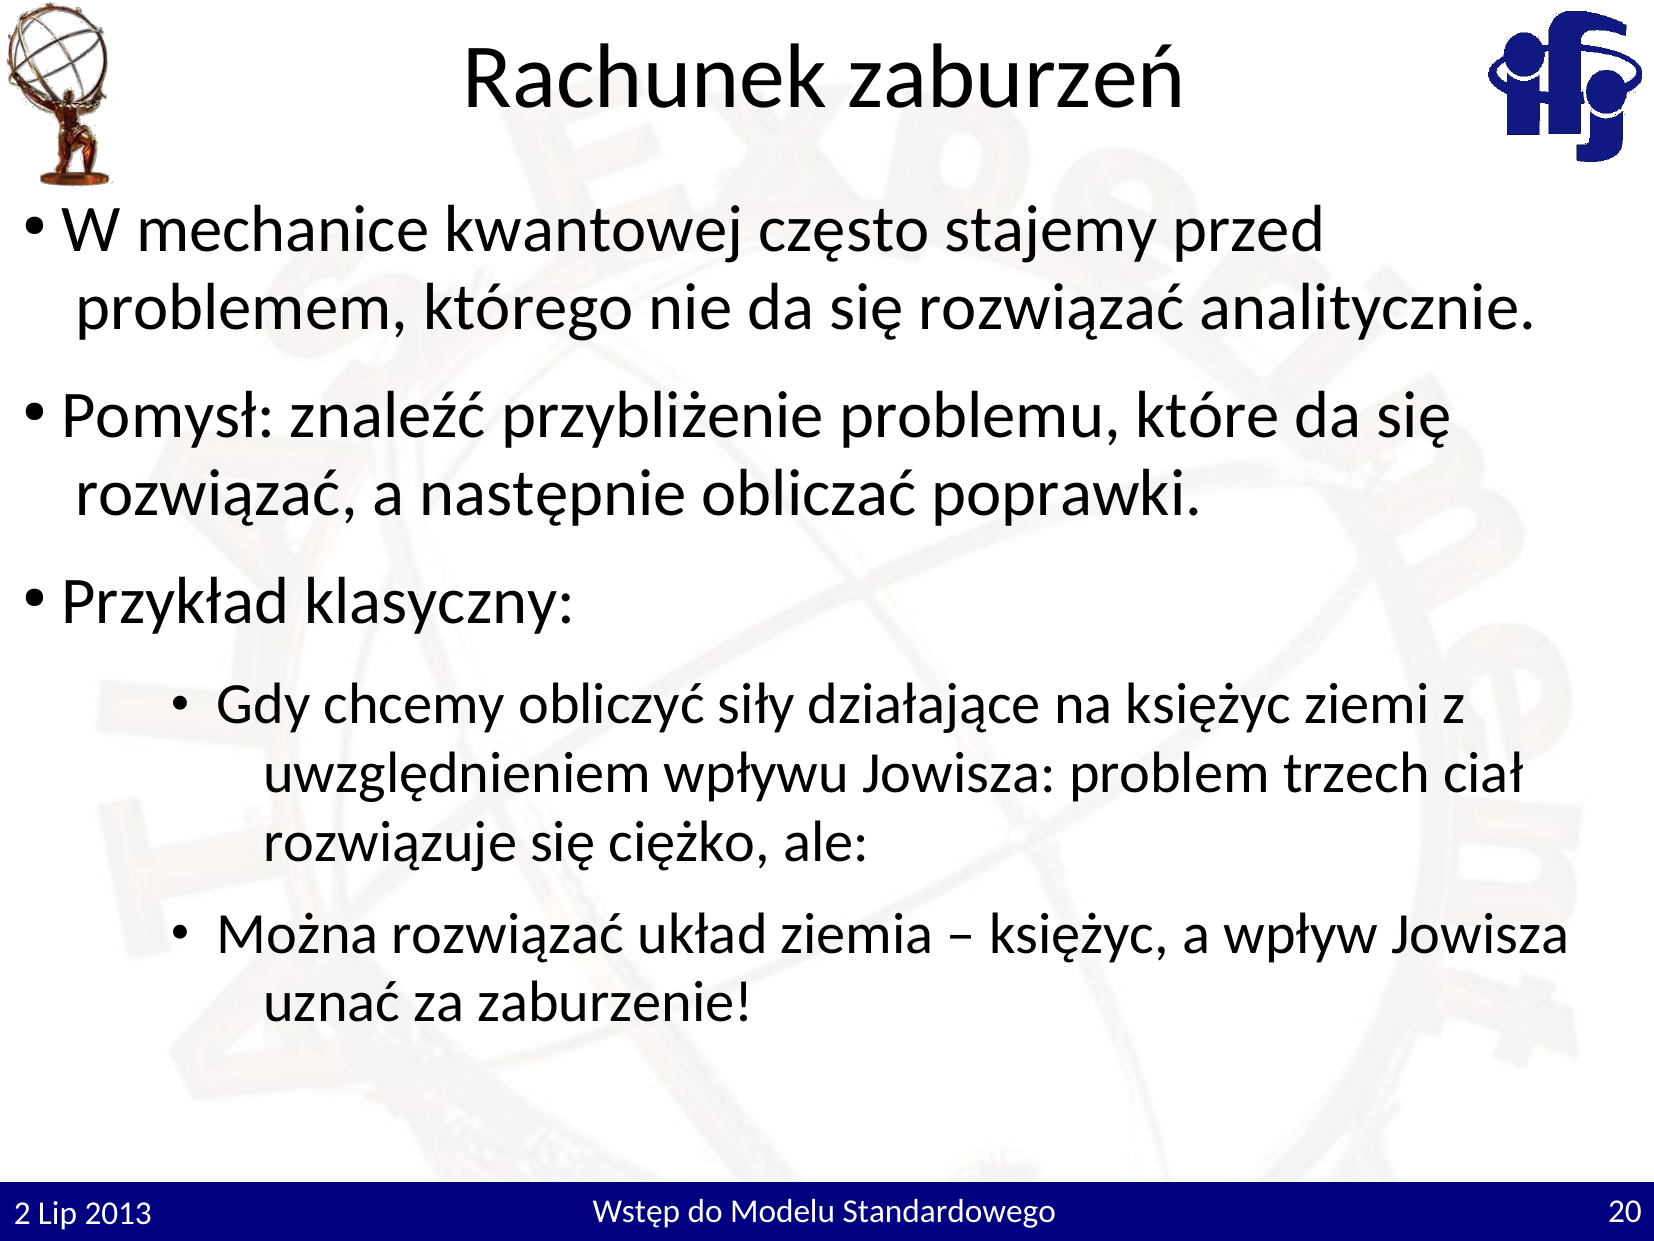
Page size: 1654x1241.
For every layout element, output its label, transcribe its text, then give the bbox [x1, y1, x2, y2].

picture [0, 0, 1654, 1182]
list W mechanice kwantowej często stajemy przed problemem, którego nie da się rozwiązać analitycznie. Pomysł: znaleźć przybliżenie problemu, które da się rozwiązać, a następnie obliczać poprawki. Przykład klasyczny: Gdy chcemy obliczyć siły działające na księżyc ziemi z uwzględnieniem wpływu Jowisza: problem trzech ciał rozwiązuje się ciężko, ale: Można rozwiązać układ ziemia – księżyc, a wpływ Jowisza uznać za zaburzenie! [19, 187, 1636, 1171]
title Rachunek zaburzeń [75, 0, 1575, 150]
